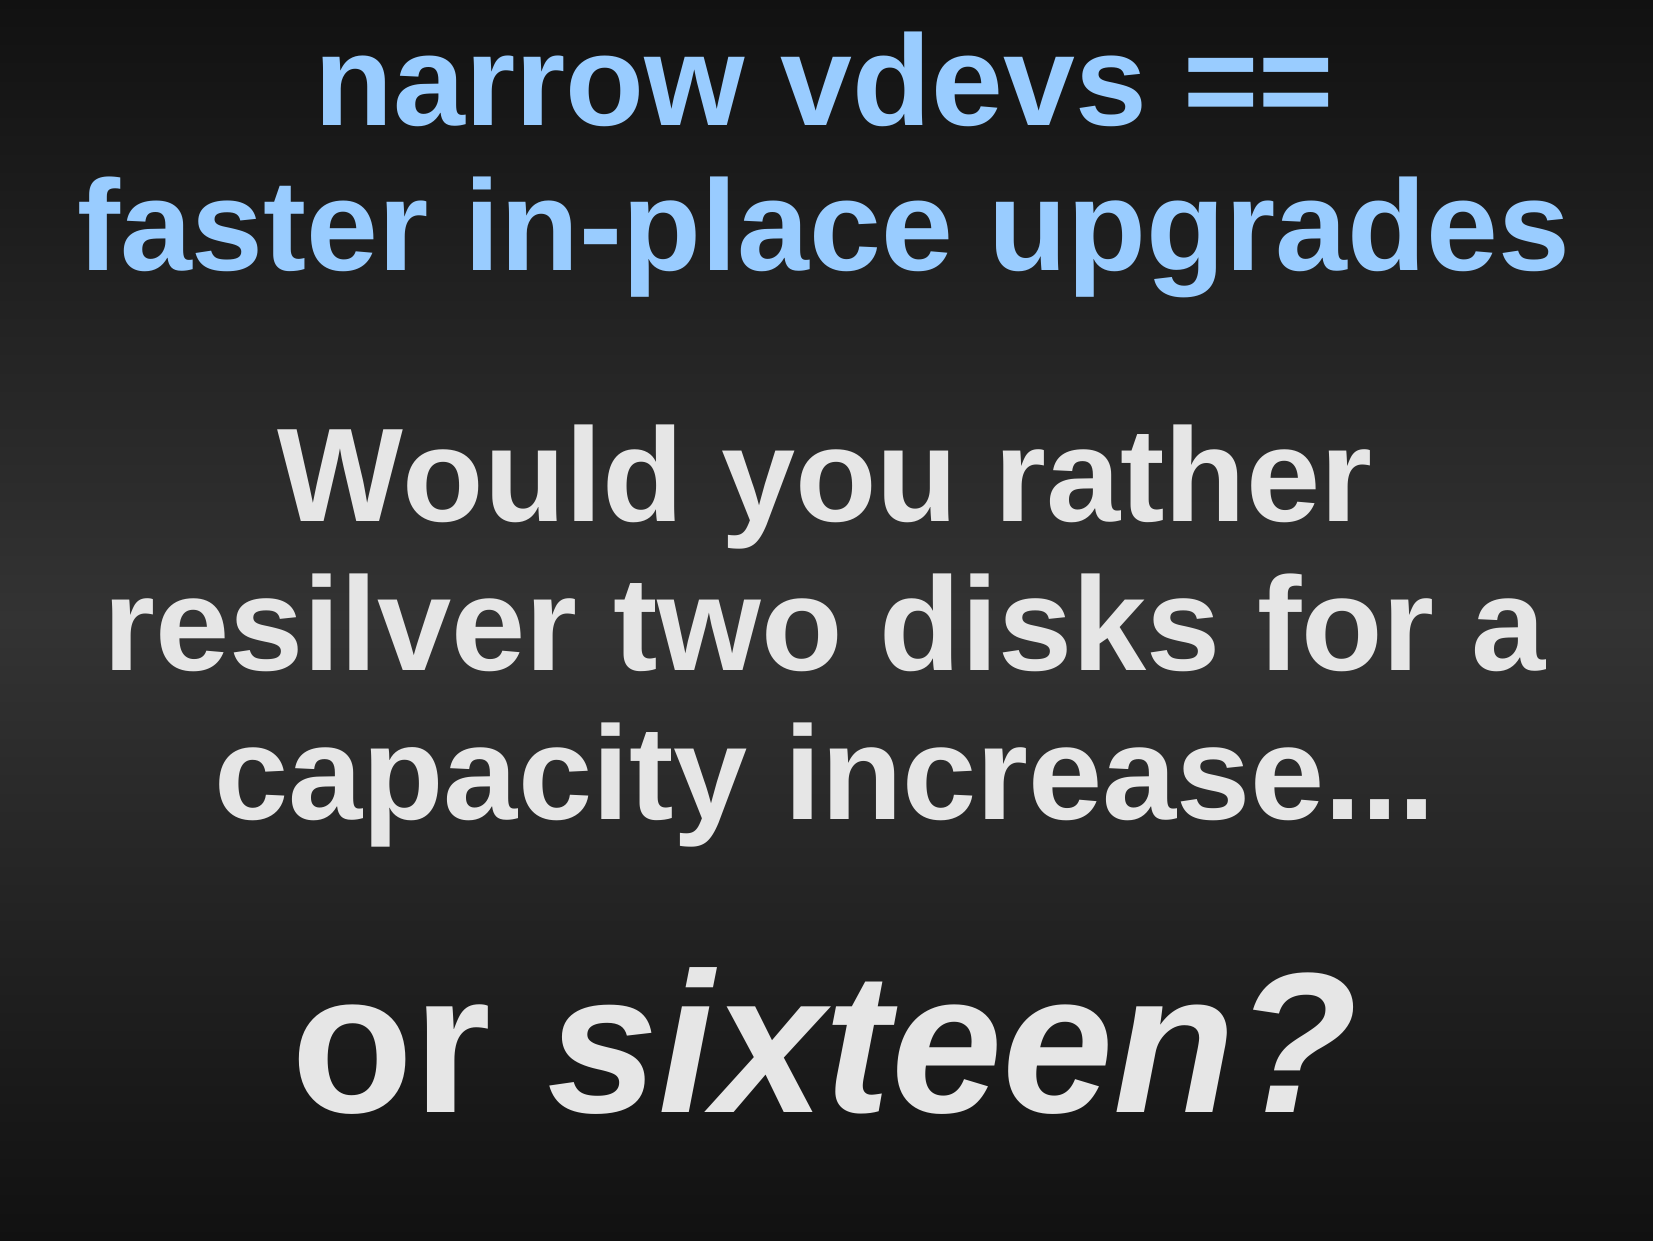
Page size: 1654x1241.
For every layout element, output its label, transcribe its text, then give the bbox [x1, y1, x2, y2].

title Would you rather resilver two disks for a capacity increase... or sixteen? [0, 315, 1651, 1241]
title narrow vdevs == faster in-place upgrades [0, 0, 1651, 315]
